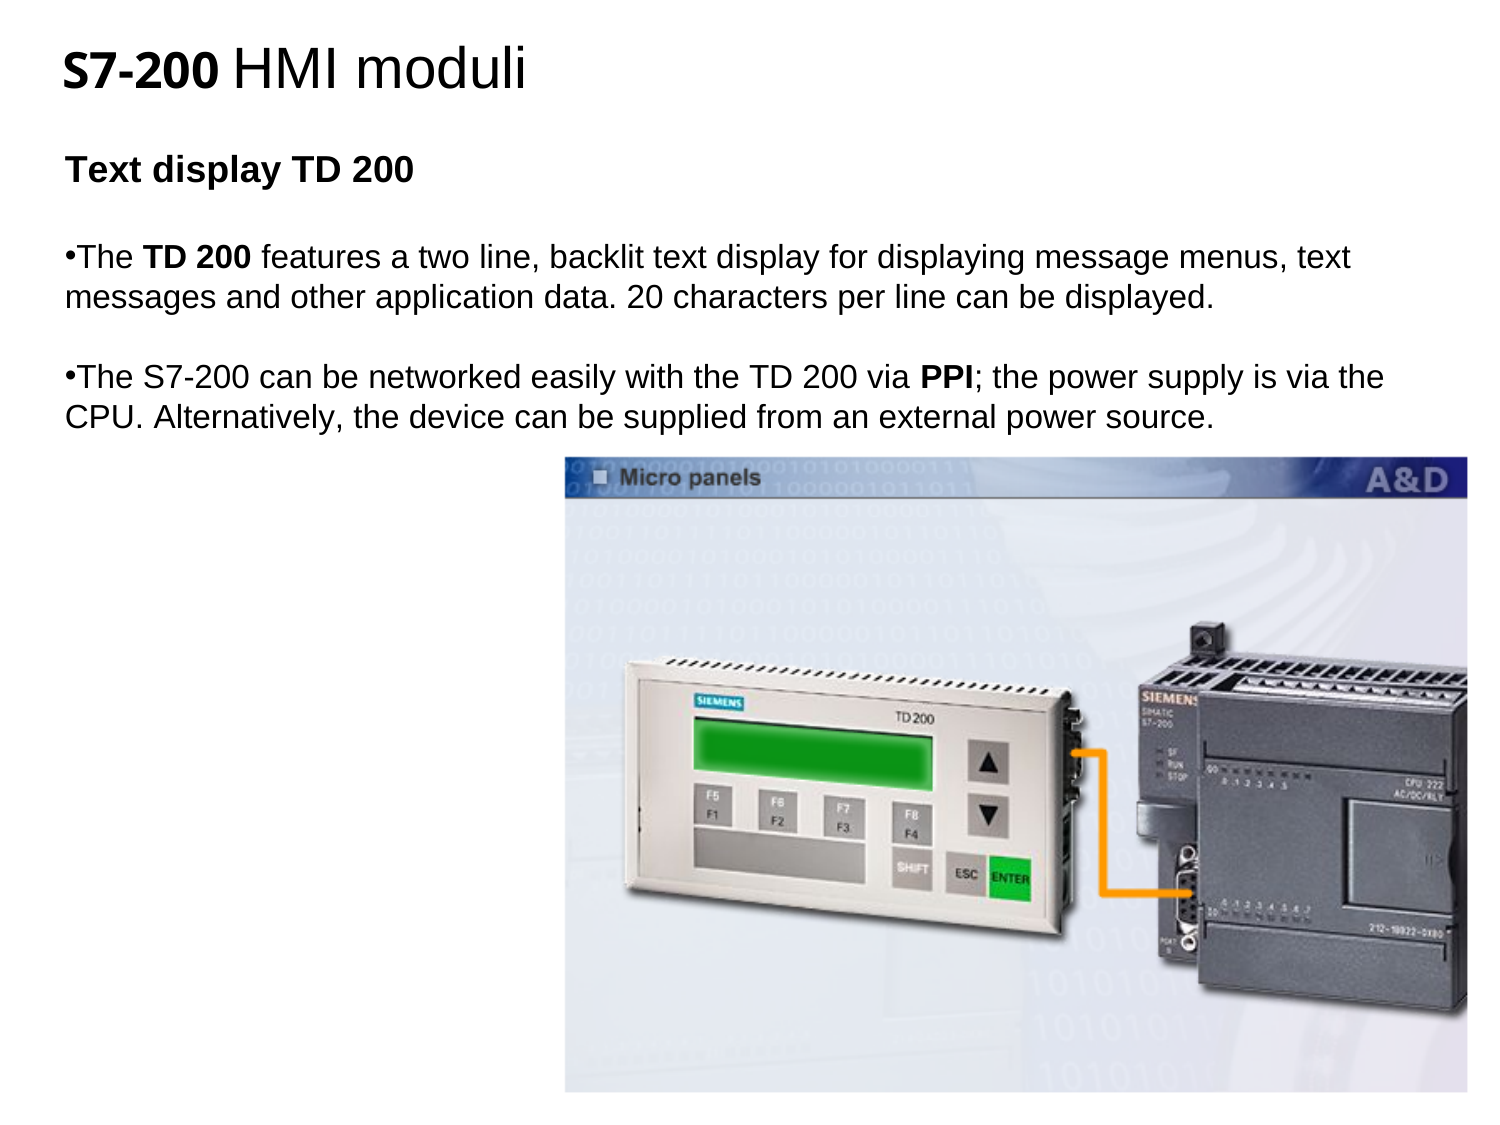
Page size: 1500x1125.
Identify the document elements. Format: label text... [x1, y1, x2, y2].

text_box S7-200 HMI moduli [47, 22, 543, 108]
text_box Text display TD 200 The TD 200 features a two line, backlit text display for displaying message menus, text messages and other application data. 20 characters per line can be displayed. The S7-200 can be networked easily with the TD 200 via PPI; the power supply is via the CPU. Alternatively, the device can be supplied from an external power source. [50, 137, 1463, 443]
picture [562, 454, 1471, 1096]
